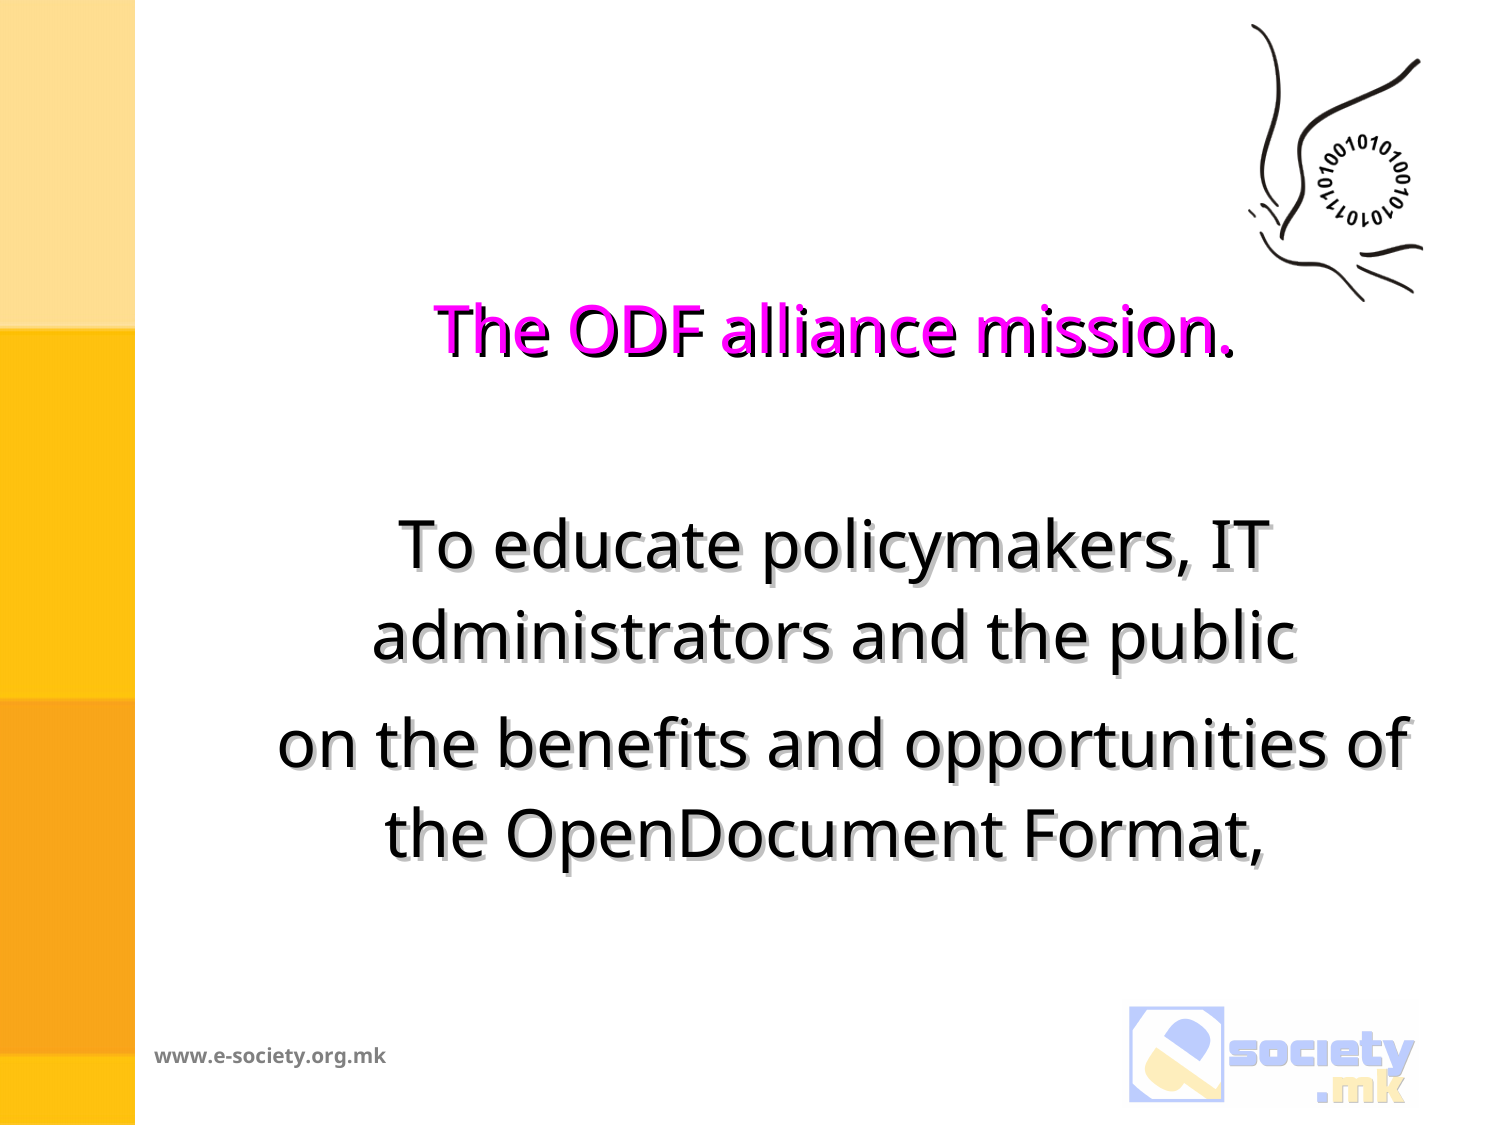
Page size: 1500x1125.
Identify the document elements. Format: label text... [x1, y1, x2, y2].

picture [0, 0, 135, 1125]
subtitle The ODF alliance mission. To educate policymakers, IT administrators and the public on the benefits and opportunities of the OpenDocument Format, [169, 269, 1425, 998]
picture [1248, 24, 1424, 269]
